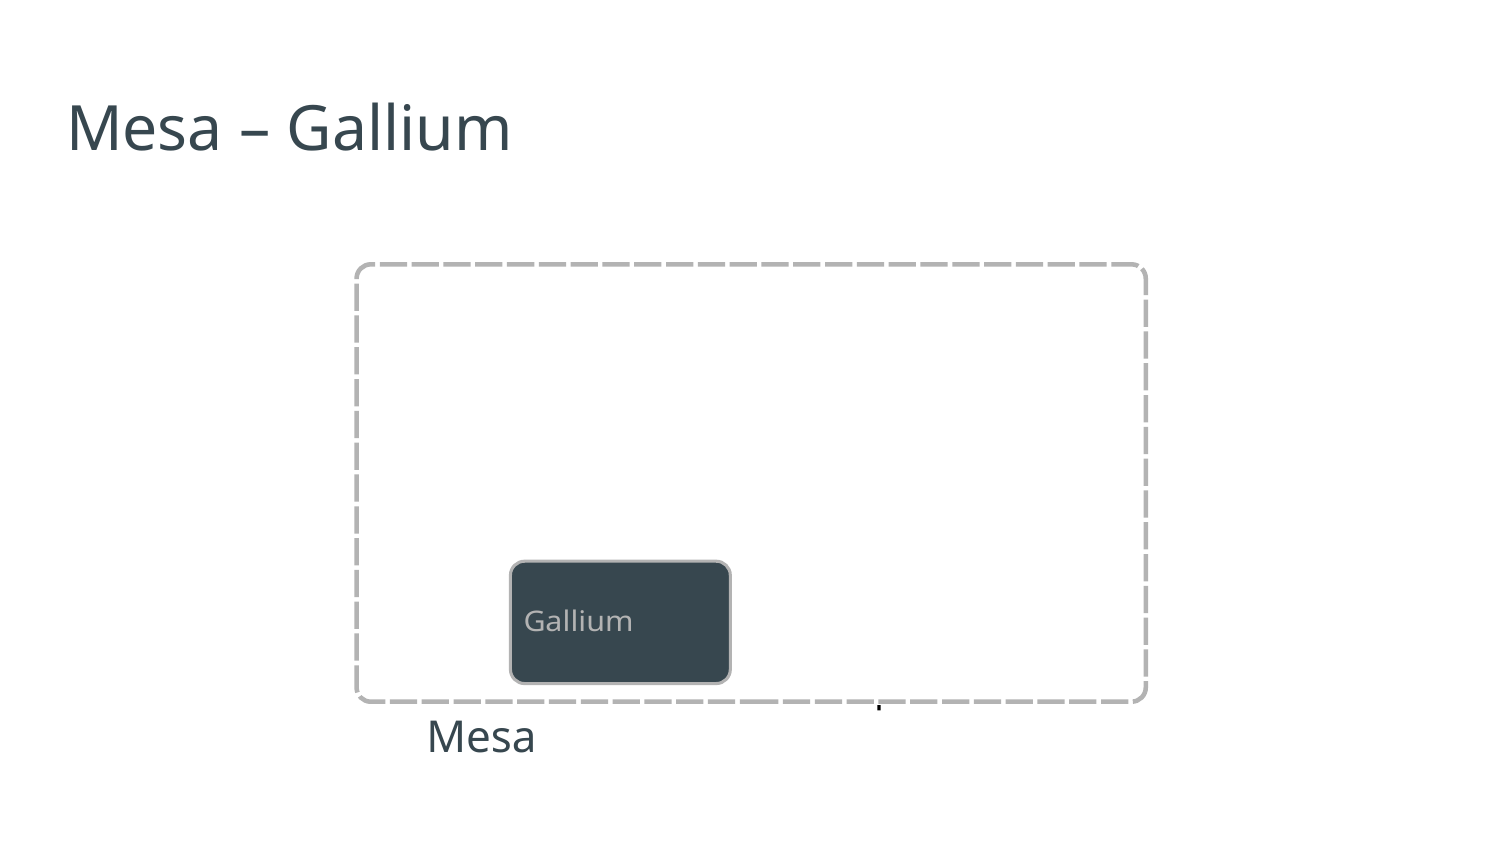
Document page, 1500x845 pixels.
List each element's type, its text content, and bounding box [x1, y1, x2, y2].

title Mesa – Gallium [51, 72, 1449, 167]
picture [0, 199, 1500, 800]
